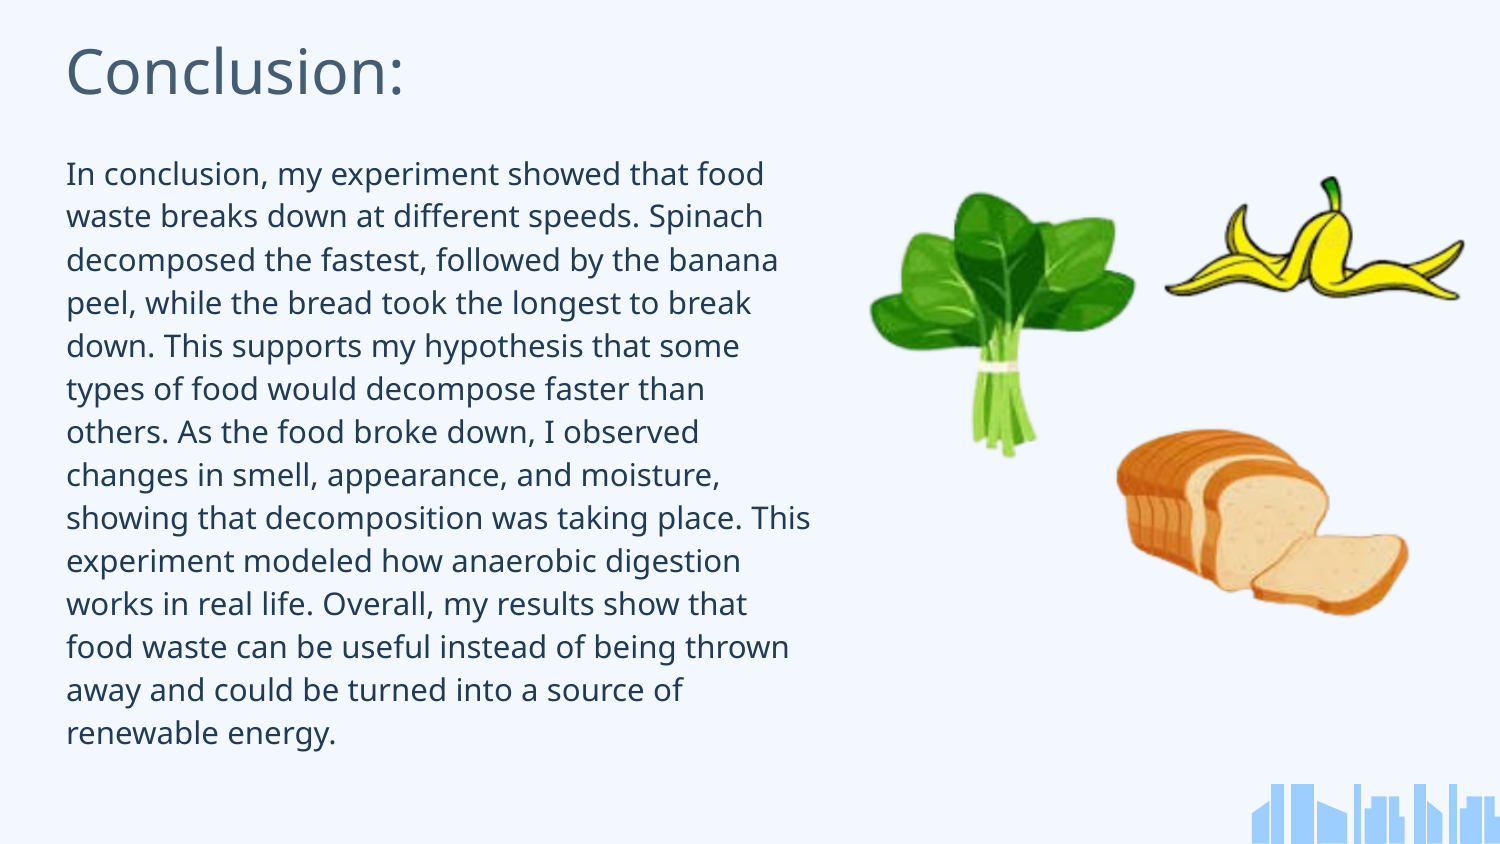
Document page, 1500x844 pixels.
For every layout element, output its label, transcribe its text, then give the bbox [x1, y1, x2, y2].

title Conclusion: [50, 16, 1314, 111]
picture [779, 91, 1469, 635]
text_box In conclusion, my experiment showed that food waste breaks down at different speeds. Spinach decomposed the fastest, followed by the banana peel, while the bread took the longest to break down. This supports my hypothesis that some types of food would decompose faster than others. As the food broke down, I observed changes in smell, appearance, and moisture, showing that decomposition was taking place. This experiment modeled how anaerobic digestion works in real life. Overall, my results show that food waste can be useful instead of being thrown away and could be turned into a source of renewable energy. [51, 133, 833, 777]
